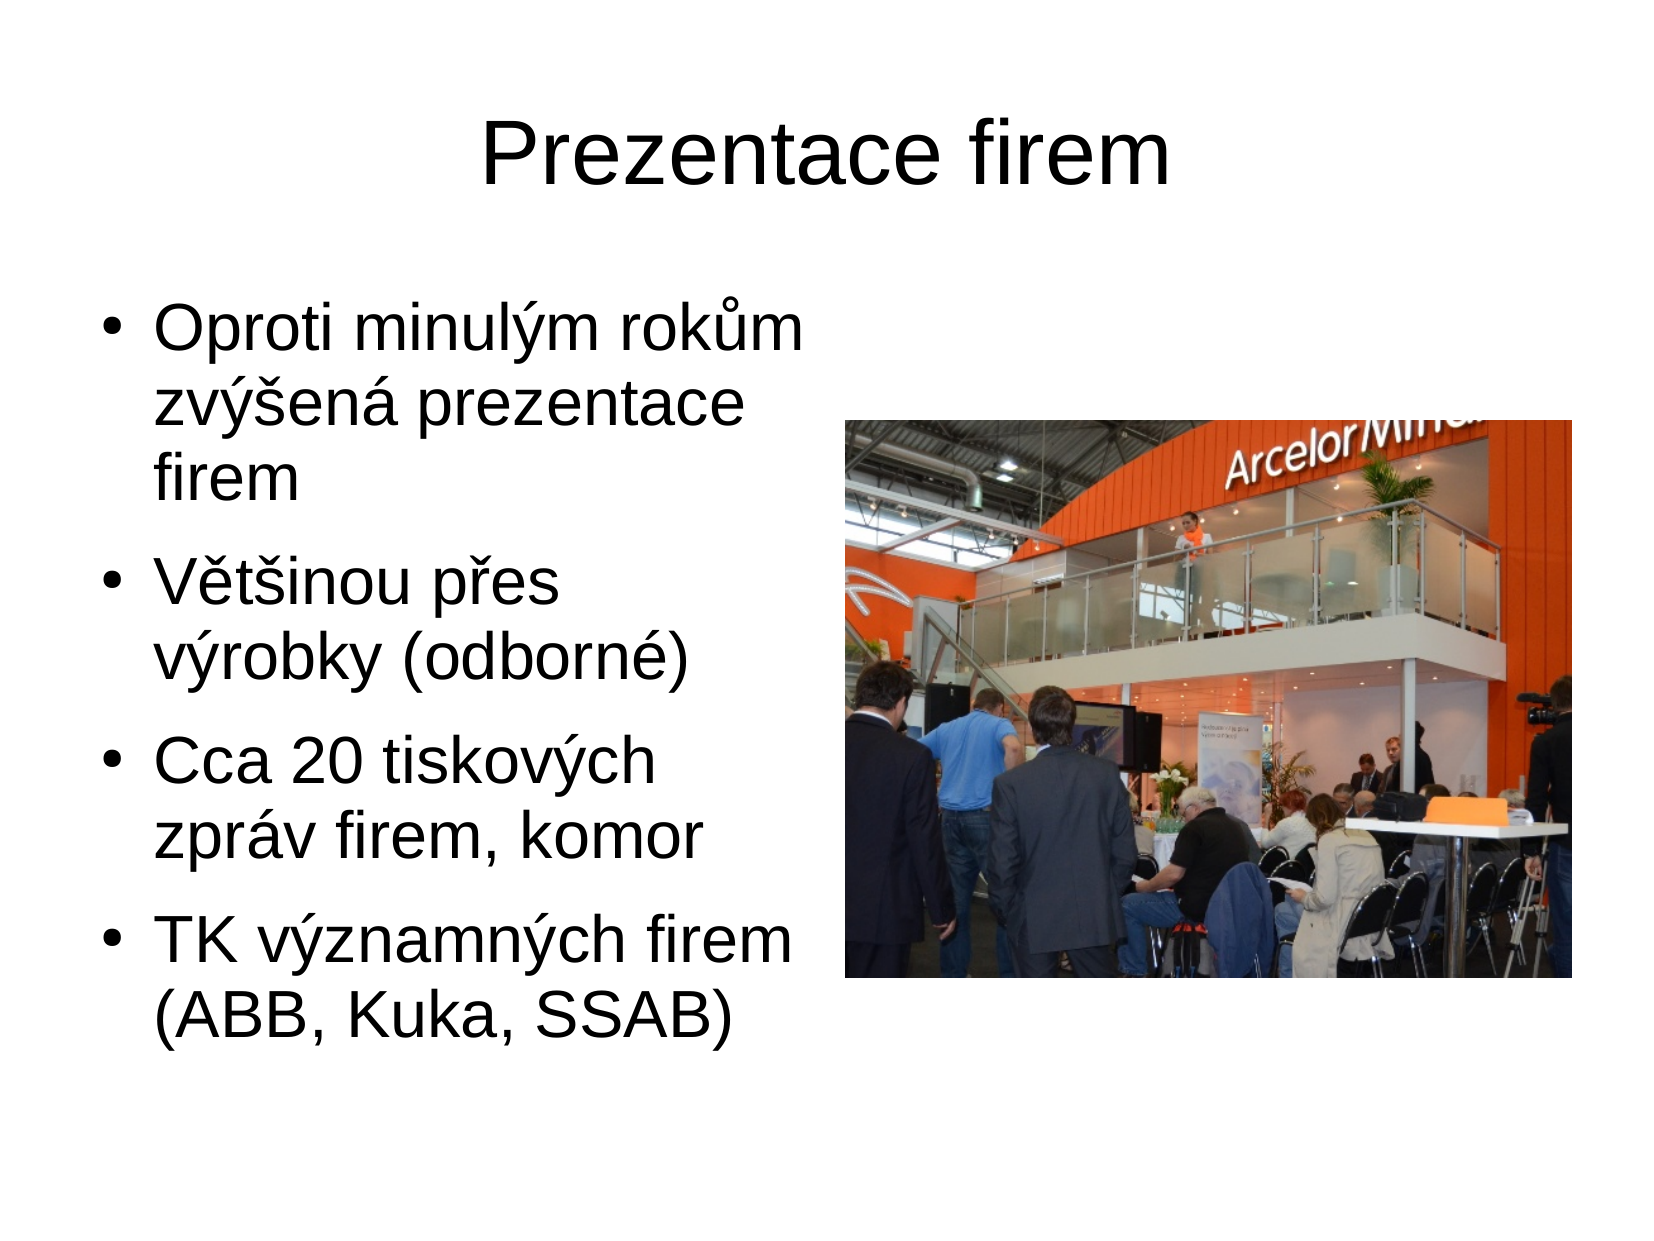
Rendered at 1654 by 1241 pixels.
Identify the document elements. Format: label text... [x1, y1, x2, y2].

list Oproti minulým rokům zvýšená prezentace firem Většinou přes výrobky (odborné) Cca 20 tiskových zpráv firem, komor TK významných firem (ABB, Kuka, SSAB) [82, 290, 809, 1109]
picture [845, 420, 1572, 978]
title Prezentace firem [82, 49, 1571, 257]
